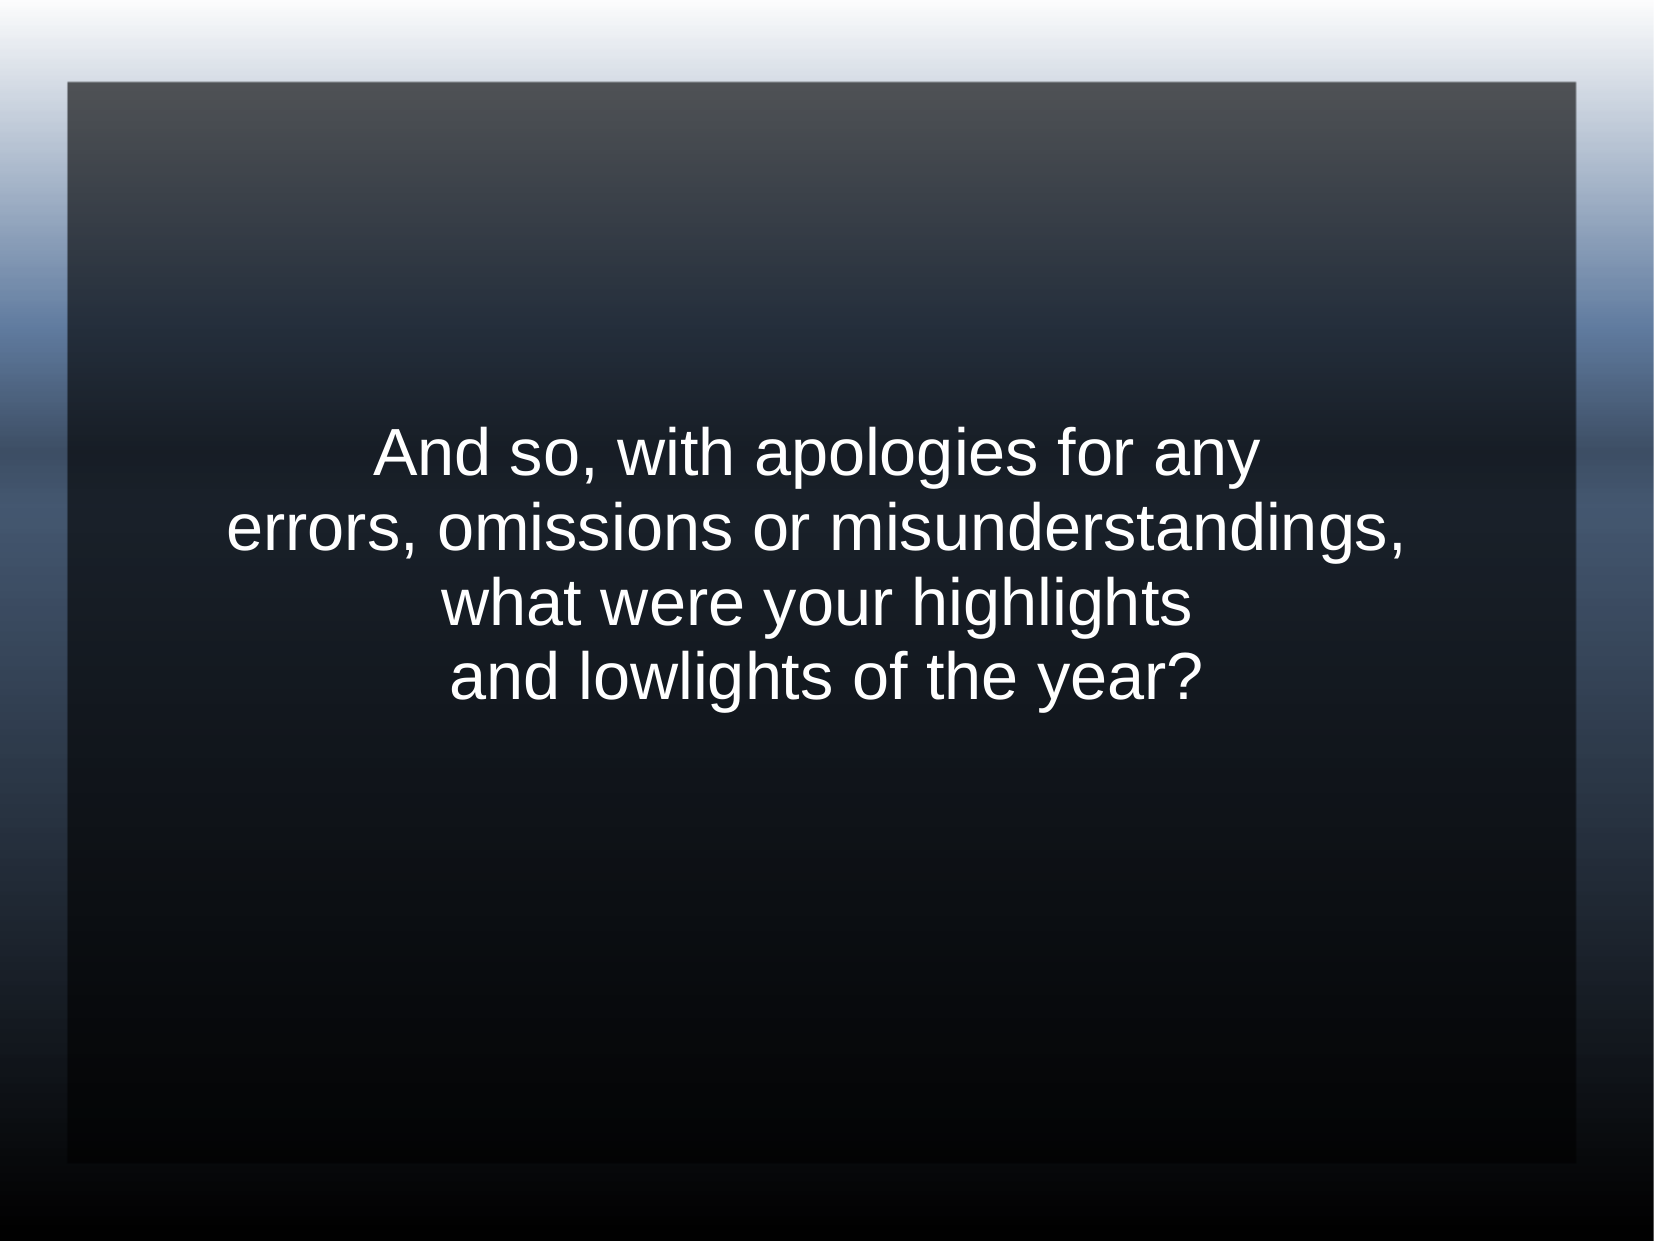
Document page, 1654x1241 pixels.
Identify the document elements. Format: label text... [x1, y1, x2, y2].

picture [0, 0, 1654, 1241]
subtitle And so, with apologies for any errors, omissions or misunderstandings, what were your highlights and lowlights of the year? [82, 84, 1571, 1105]
